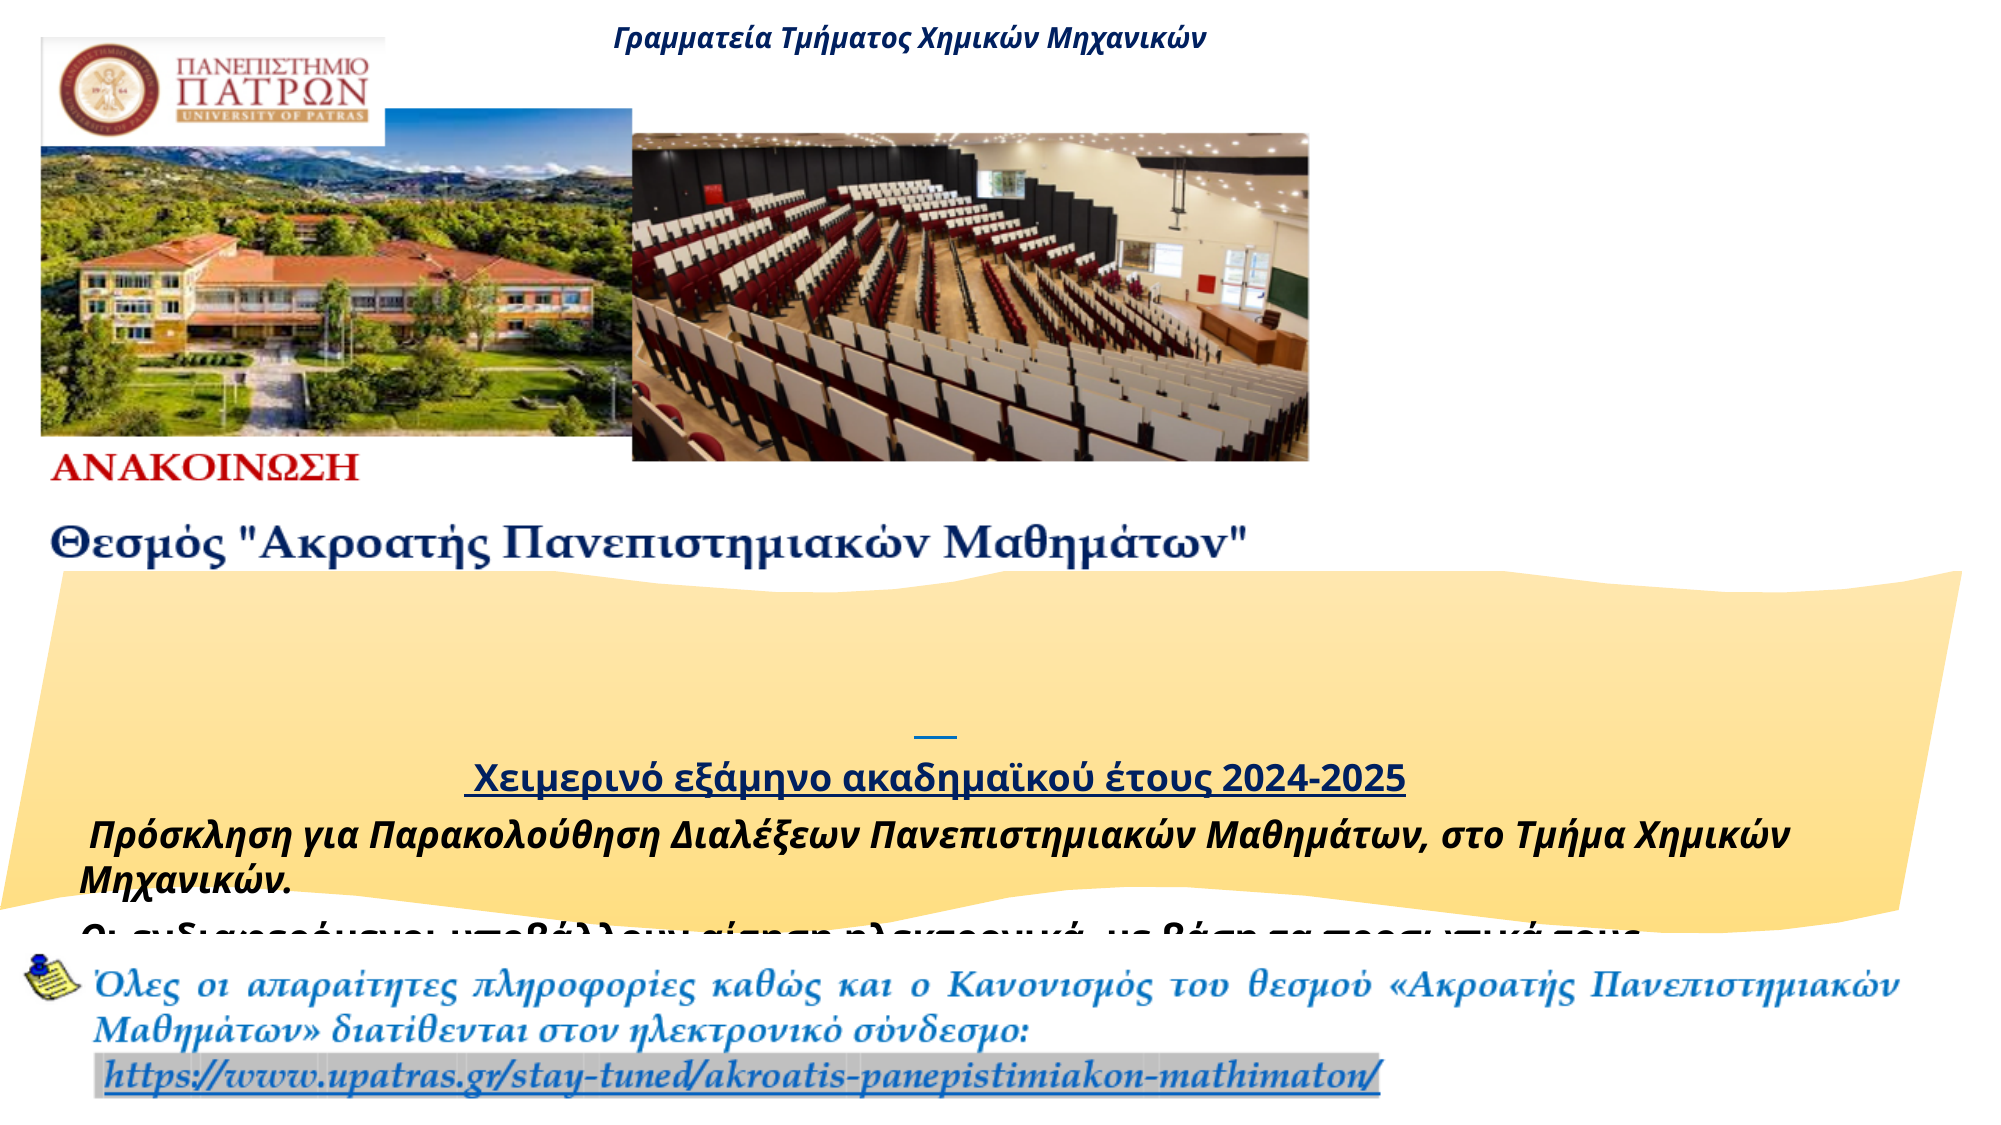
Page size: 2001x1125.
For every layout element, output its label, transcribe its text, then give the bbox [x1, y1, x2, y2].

text_box Χειμερινό εξάμηνο ακαδημαϊκού έτους 2024-2025 Πρόσκληση για Παρακολούθηση Διαλέξεων Πανεπιστημιακών Μαθημάτων, στο Τμήμα Χημικών Μηχανικών. Οι ενδιαφερόμενοι υποβάλλουν αίτηση ηλεκτρονικά, με βάση τα προσωπικά τους ενδιαφέροντα, από 27/08/2024 έως 20/09/2024, για το προσεχές χειμερινό εξάμηνο και από 13/01/2025 έως 07/02/2025 για το εαρινό εξάμηνο, στο σύνδεσμο: http://auditor.upatras.gr/ [0, 571, 1963, 934]
picture [24, 37, 2000, 571]
text_box Γραμματεία Τμήματος Χημικών Μηχανικών [598, 12, 1976, 63]
picture [3, 934, 1972, 1116]
